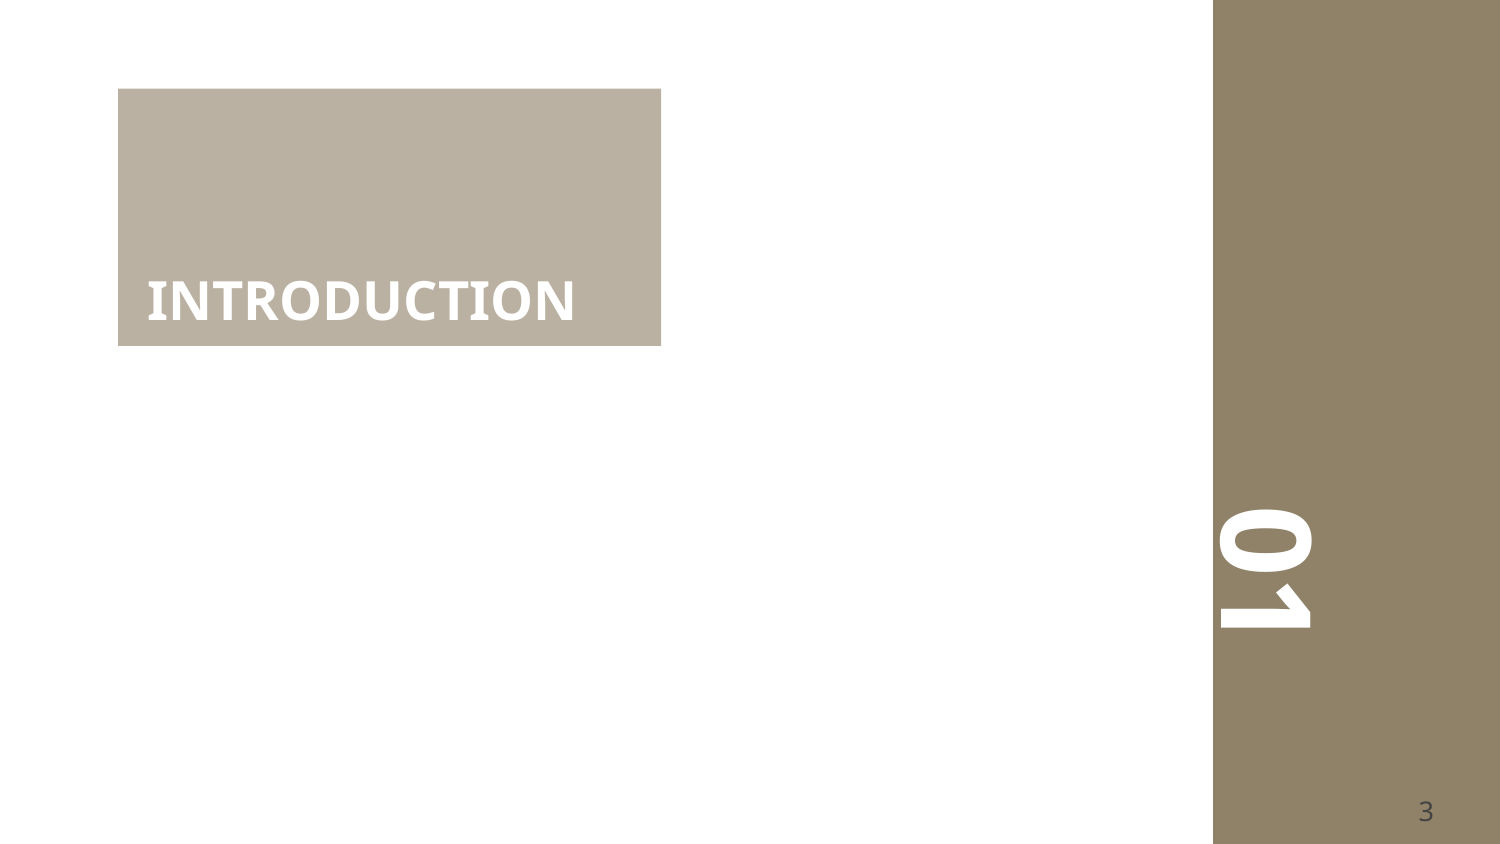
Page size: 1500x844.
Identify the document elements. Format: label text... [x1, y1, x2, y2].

text_box [1213, 0, 1500, 844]
text_box ‹#› [1403, 779, 1494, 844]
title INTRODUCTION [132, 88, 689, 346]
title 01 [1266, 490, 1362, 776]
text_box [118, 89, 132, 346]
